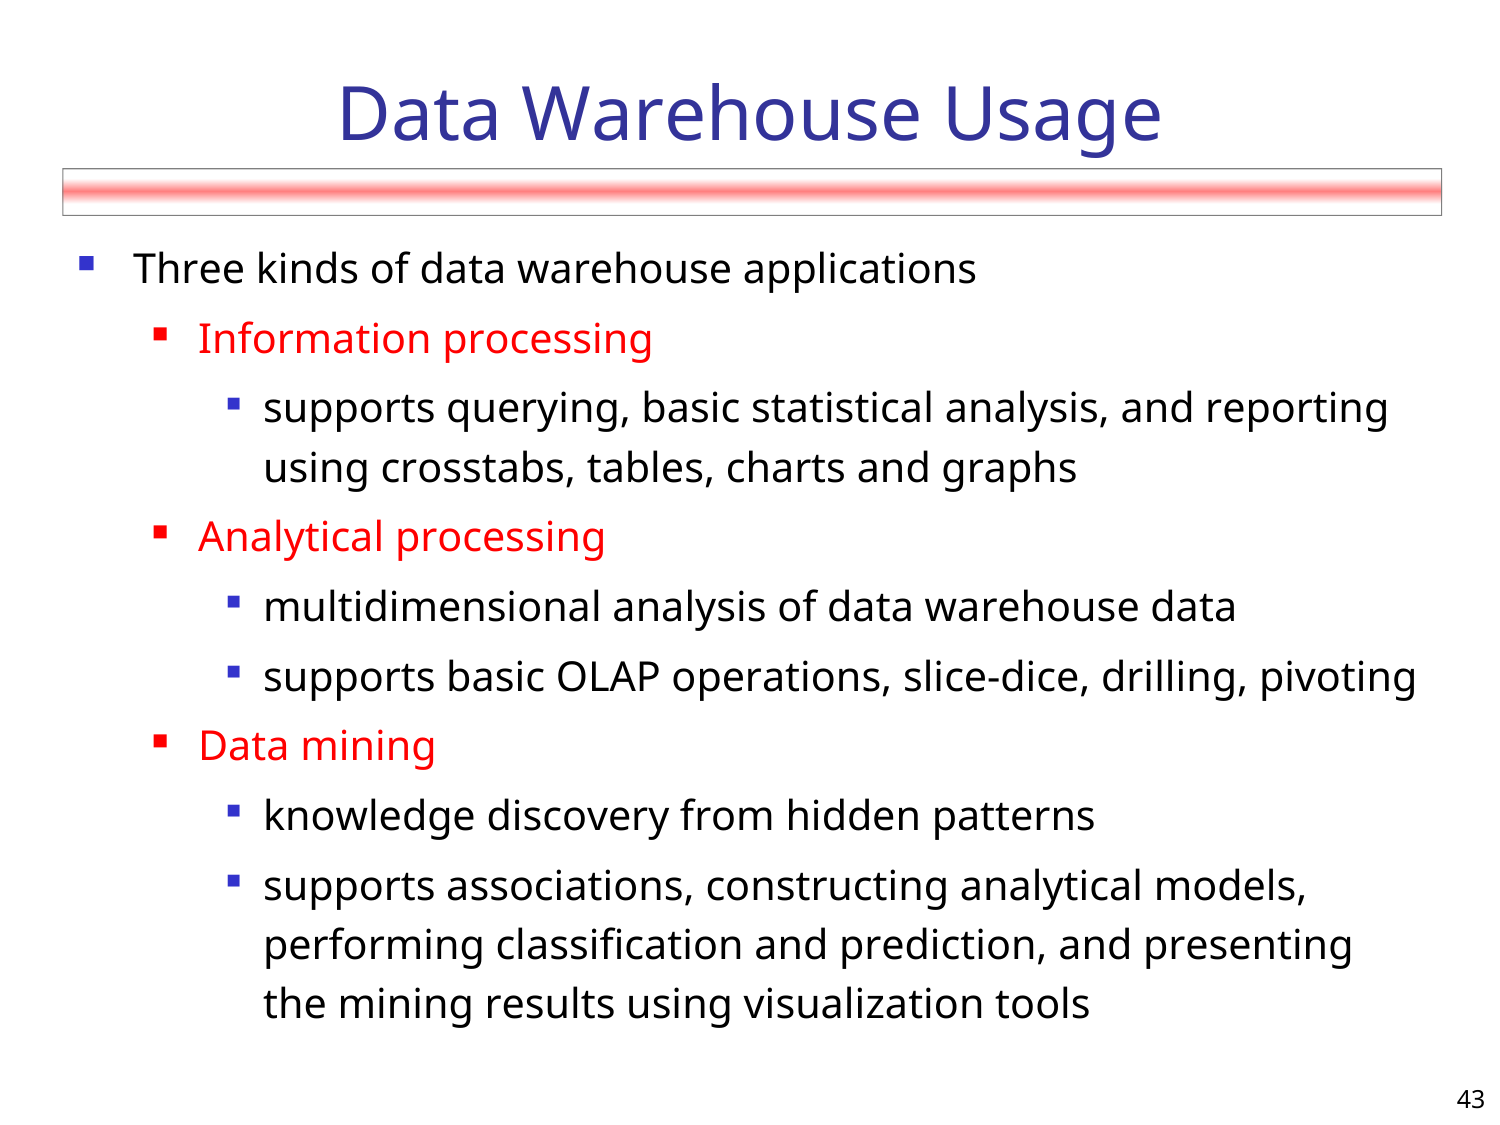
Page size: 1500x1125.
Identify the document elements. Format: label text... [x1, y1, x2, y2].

list Three kinds of data warehouse applications Information processing supports querying, basic statistical analysis, and reporting using crosstabs, tables, charts and graphs Analytical processing multidimensional analysis of data warehouse data supports basic OLAP operations, slice-dice, drilling, pivoting Data mining knowledge discovery from hidden patterns supports associations, constructing analytical models, performing classification and prediction, and presenting the mining results using visualization tools [62, 224, 1438, 1104]
text_box <number> [1187, 1050, 1500, 1125]
title Data Warehouse Usage [62, 49, 1438, 163]
